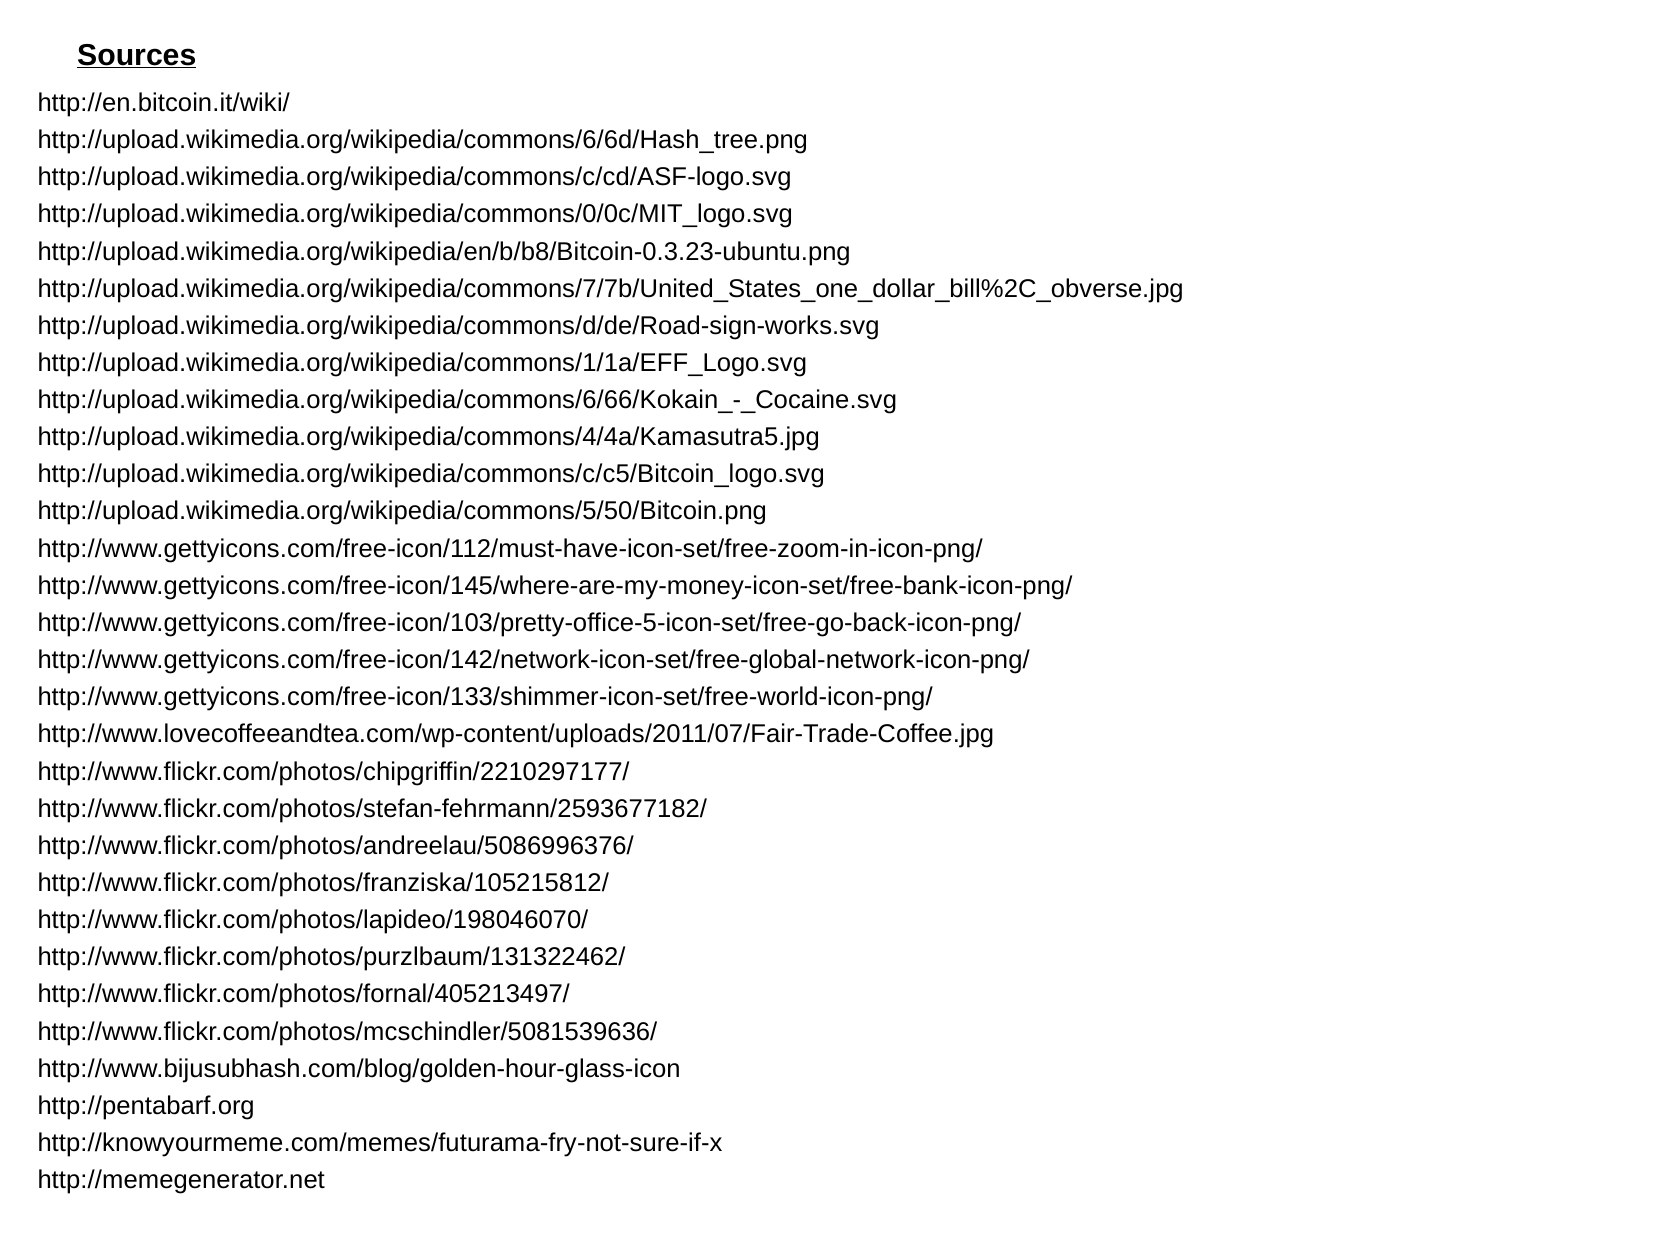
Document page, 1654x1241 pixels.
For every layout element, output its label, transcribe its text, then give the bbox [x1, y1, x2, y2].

list Sources http://en.bitcoin.it/wiki/ http://upload.wikimedia.org/wikipedia/commons/6/6d/Hash_tree.png http://upload.wikimedia.org/wikipedia/commons/c/cd/ASF-logo.svg http://upload.wikimedia.org/wikipedia/commons/0/0c/MIT_logo.svg http://upload.wikimedia.org/wikipedia/en/b/b8/Bitcoin-0.3.23-ubuntu.png http://upload.wikimedia.org/wikipedia/commons/7/7b/United_States_one_dollar_bill%2C_obverse.jpg http://upload.wikimedia.org/wikipedia/commons/d/de/Road-sign-works.svg http://upload.wikimedia.org/wikipedia/commons/1/1a/EFF_Logo.svg http://upload.wikimedia.org/wikipedia/commons/6/66/Kokain_-_Cocaine.svg http://upload.wikimedia.org/wikipedia/commons/4/4a/Kamasutra5.jpg http://upload.wikimedia.org/wikipedia/commons/c/c5/Bitcoin_logo.svg http://upload.wikimedia.org/wikipedia/commons/5/50/Bitcoin.png http://www.gettyicons.com/free-icon/112/must-have-icon-set/free-zoom-in-icon-png/ http://www.gettyicons.com/free-icon/145/where-are-my-money-icon-set/free-bank-icon-png/ http://www.gettyicons.com/free-icon/103/pretty-office-5-icon-set/free-go-back-icon-png/ http://www.gettyicons.com/free-icon/142/network-icon-set/free-global-network-icon-png/ http://www.gettyicons.com/free-icon/133/shimmer-icon-set/free-world-icon-png/ http://www.lovecoffeeandtea.com/wp-content/uploads/2011/07/Fair-Trade-Coffee.jpg http://www.flickr.com/photos/chipgriffin/2210297177/ http://www.flickr.com/photos/stefan-fehrmann/2593677182/ http://www.flickr.com/photos/andreelau/5086996376/ http://www.flickr.com/photos/franziska/105215812/ http://www.flickr.com/photos/lapideo/198046070/ http://www.flickr.com/photos/purzlbaum/131322462/ http://www.flickr.com/photos/fornal/405213497/ http://www.flickr.com/photos/mcschindler/5081539636/ http://www.bijusubhash.com/blog/golden-hour-glass-icon http://pentabarf.org http://knowyourmeme.com/memes/futurama-fry-not-sure-if-x http://memegenerator.net [37, 37, 1571, 1201]
